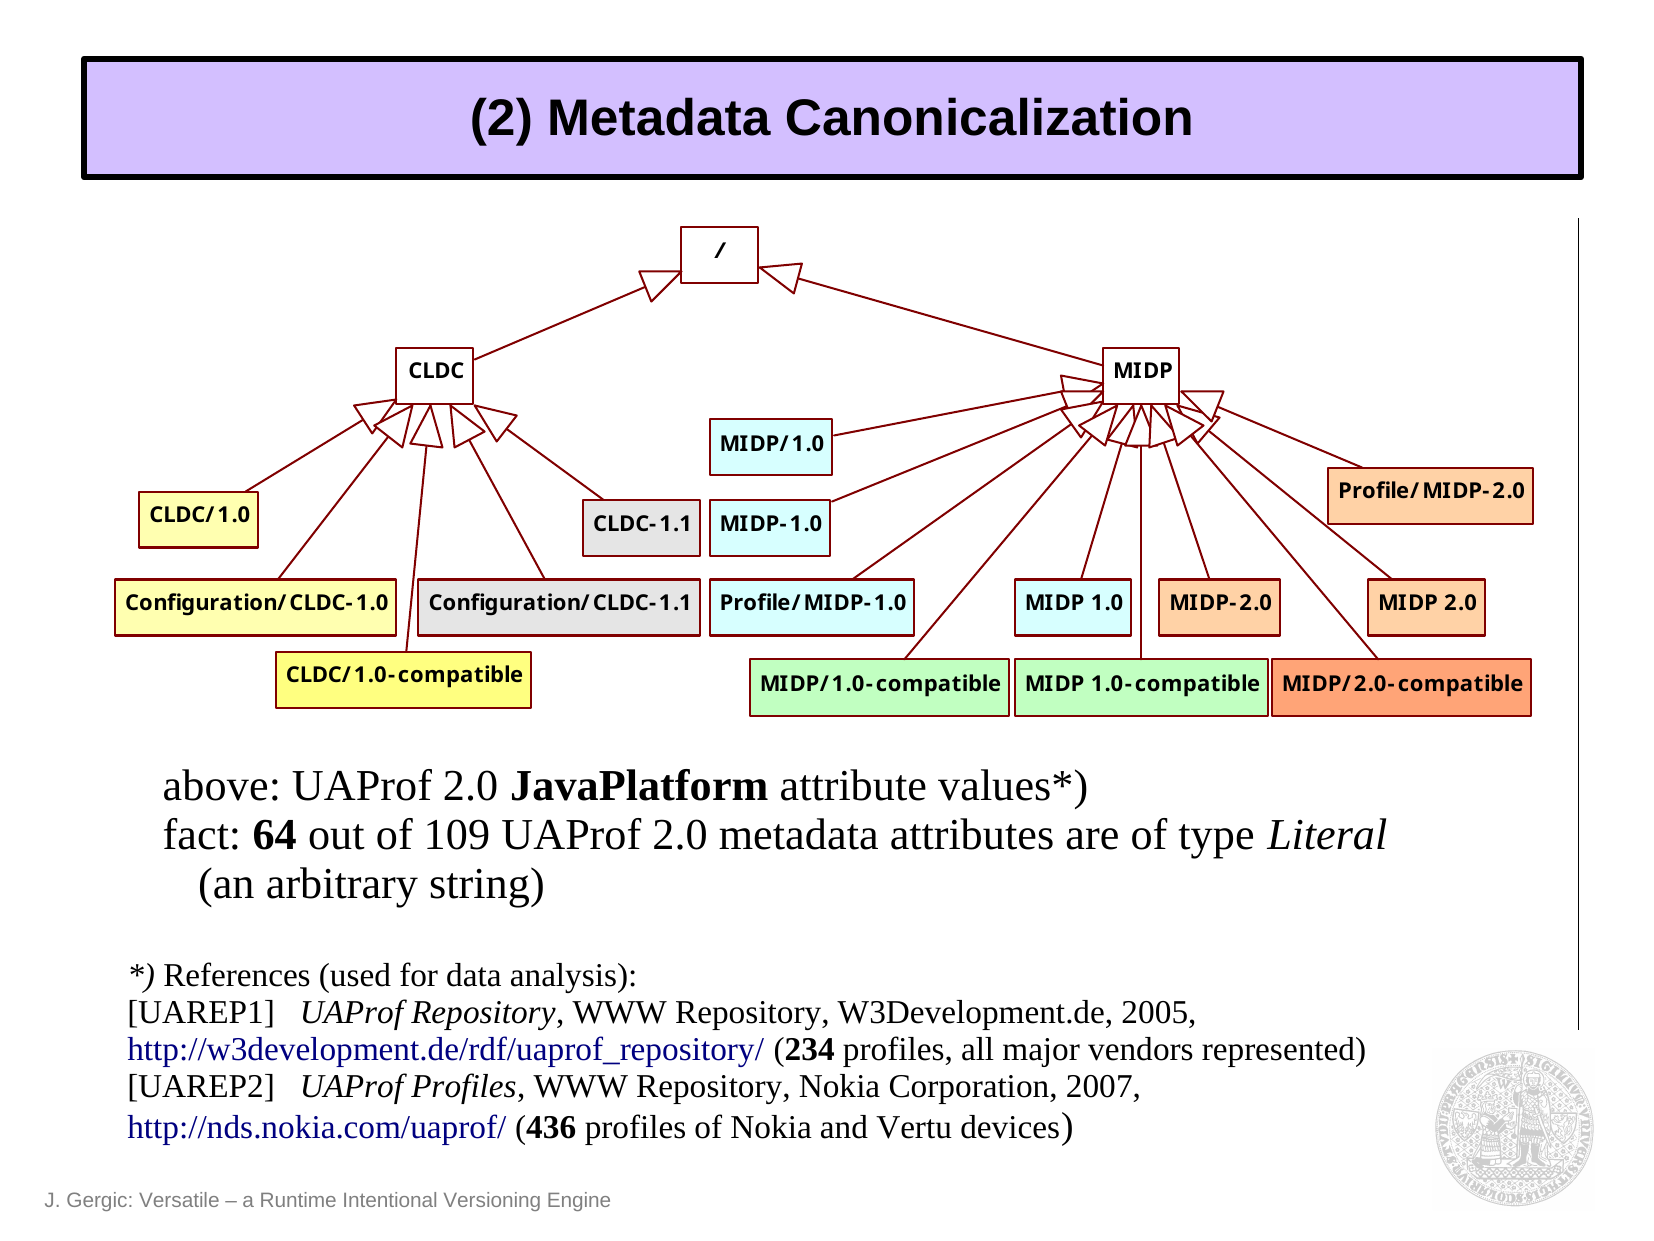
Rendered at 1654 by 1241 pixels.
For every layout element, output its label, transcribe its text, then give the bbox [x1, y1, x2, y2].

picture [1432, 1048, 1595, 1211]
picture [75, 187, 1576, 758]
text_box above: UAProf 2.0 JavaPlatform attribute values*) fact: 64 out of 109 UAProf 2.0 metadata attributes are of type Literal (an arbitrary string) *) References (used for data analysis): [UAREP1] UAProf Repository, WWW Repository, W3Development.de, 2005, http://w3development.de/rdf/uaprof_repository/ (234 profiles, all major vendors represented) [UAREP2] UAProf Profiles, WWW Repository, Nokia Corporation, 2007, http://nds.nokia.com/uaprof/ (436 profiles of Nokia and Vertu devices) [112, 753, 1437, 1163]
title (2) Metadata Canonicalization [84, 58, 1582, 178]
